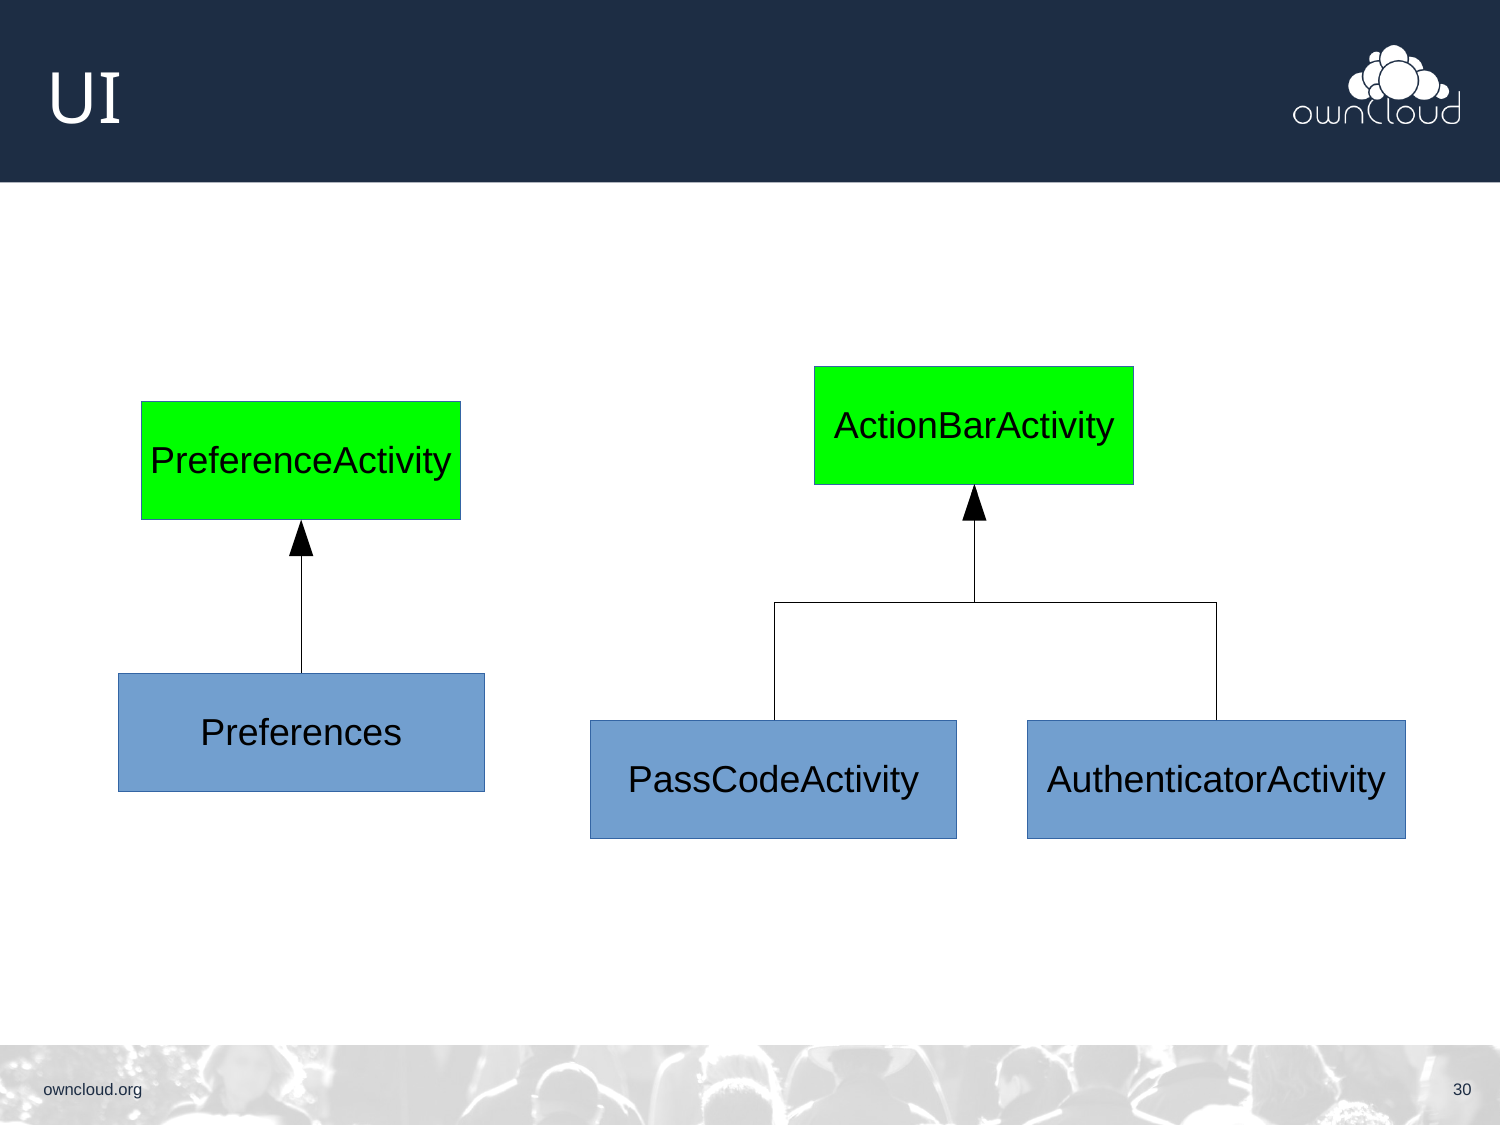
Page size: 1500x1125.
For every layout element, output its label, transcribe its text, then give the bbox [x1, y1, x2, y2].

text_box PreferenceActivity [141, 401, 461, 520]
title UI [46, 5, 1258, 187]
picture [0, 1045, 1500, 1125]
text_box PassCodeActivity [590, 720, 957, 839]
text_box AuthenticatorActivity [1027, 720, 1406, 839]
text_box Preferences [118, 673, 485, 792]
picture [1293, 45, 1460, 124]
text_box ActionBarActivity [814, 366, 1134, 485]
